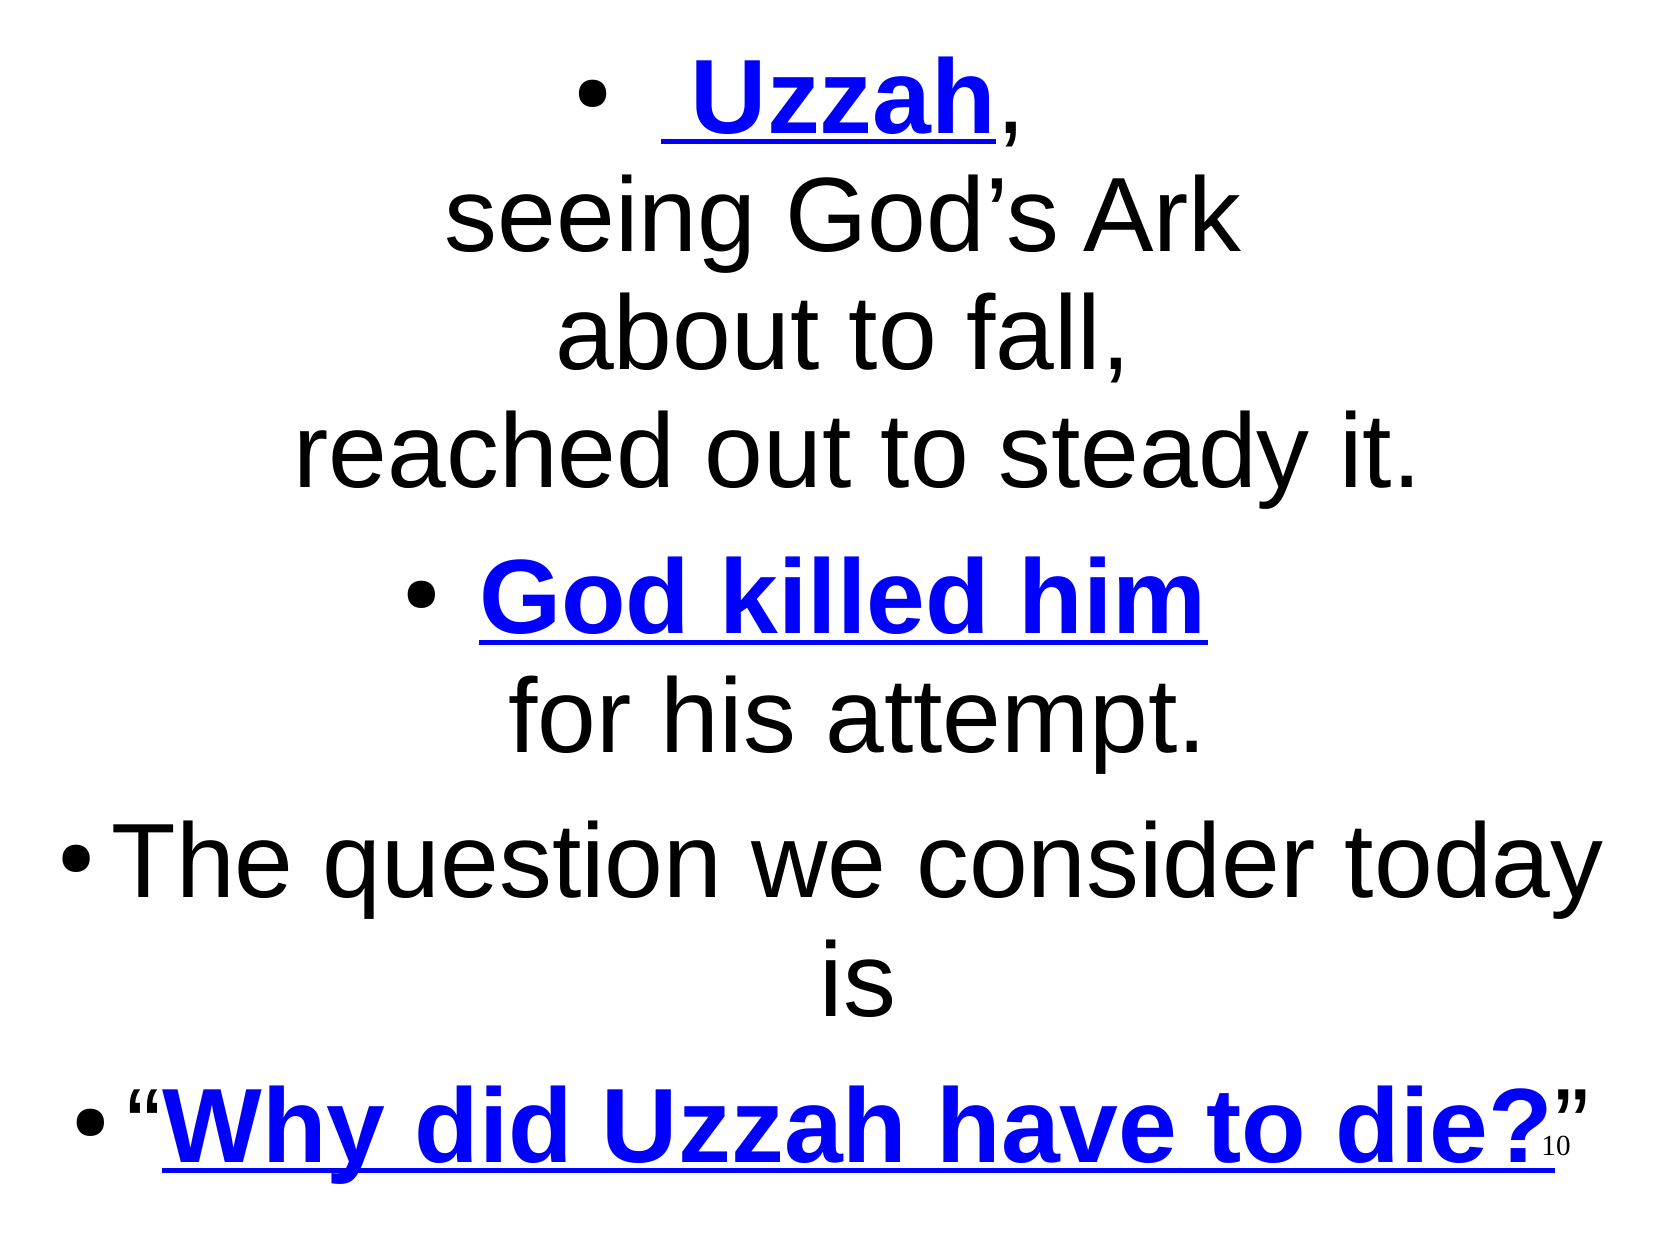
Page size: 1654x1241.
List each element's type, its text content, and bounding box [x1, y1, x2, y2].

list Uzzah, seeing God’s Ark about to fall, reached out to steady it. God killed him for his attempt. The question we consider today is “Why did Uzzah have to die?” [37, 37, 1613, 1201]
